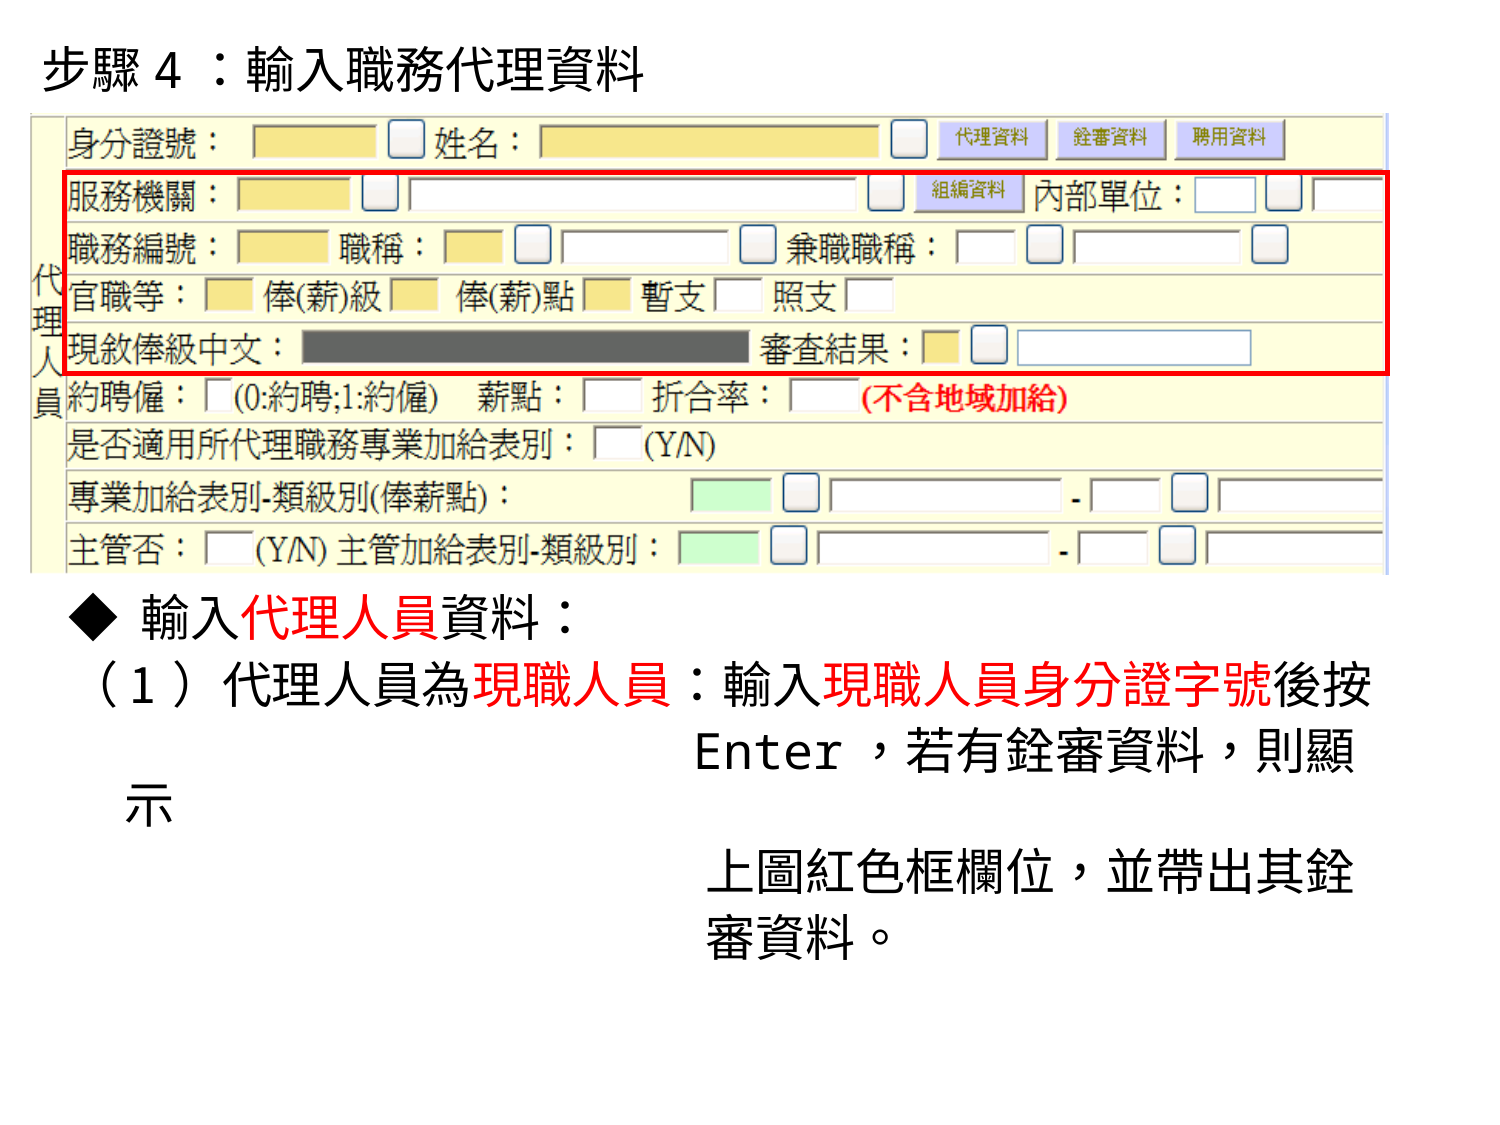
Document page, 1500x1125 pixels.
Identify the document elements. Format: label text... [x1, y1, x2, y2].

list ◆輸入代理人員資料： （1）代理人員為現職人員：輸入現職人員身分證字號後按 Enter，若有銓審資料，則顯示 上圖紅色框欄位，並帶出其銓 審資料。 [53, 586, 1404, 1012]
text_box [64, 172, 1388, 374]
text_box 步驟4：輸入職務代理資料 [26, 30, 661, 107]
picture [29, 113, 1389, 575]
